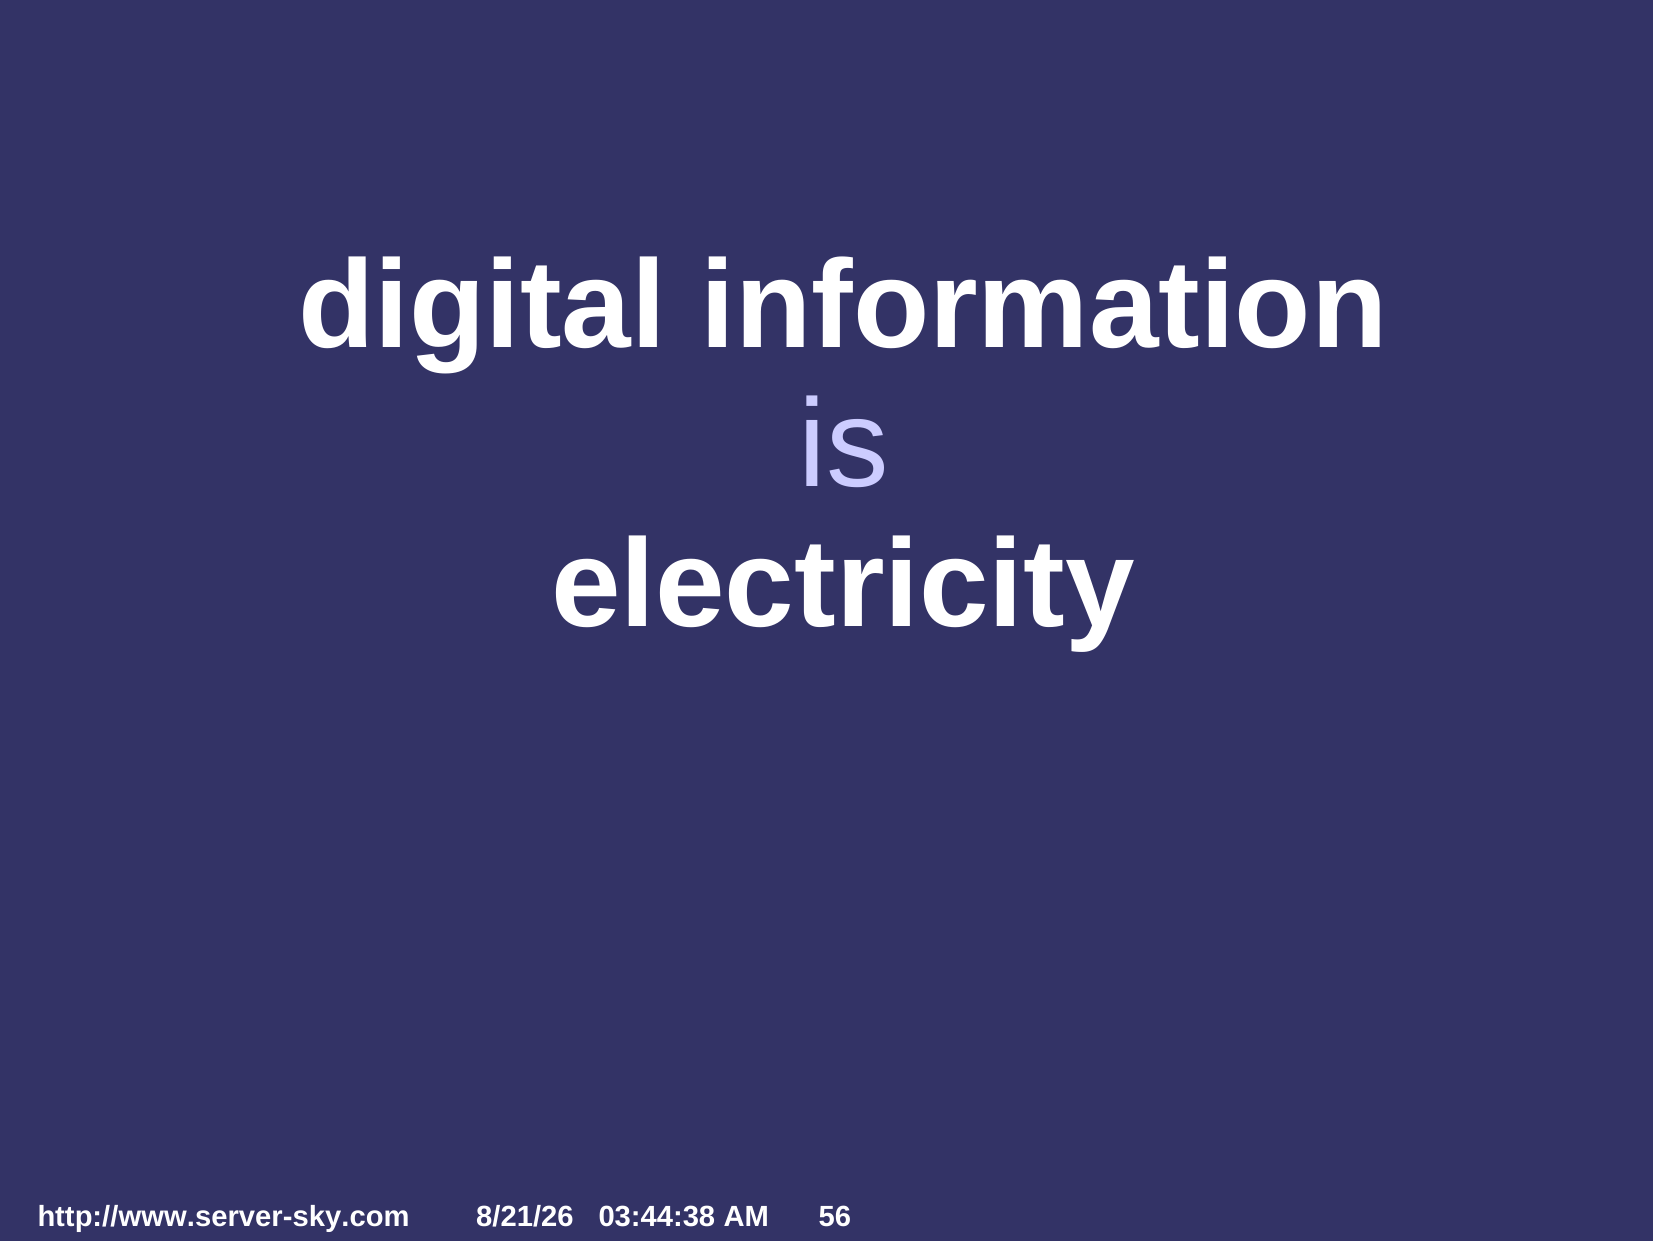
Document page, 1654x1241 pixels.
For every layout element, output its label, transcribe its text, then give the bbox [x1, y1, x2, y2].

list digital information is electricity [105, 233, 1571, 797]
